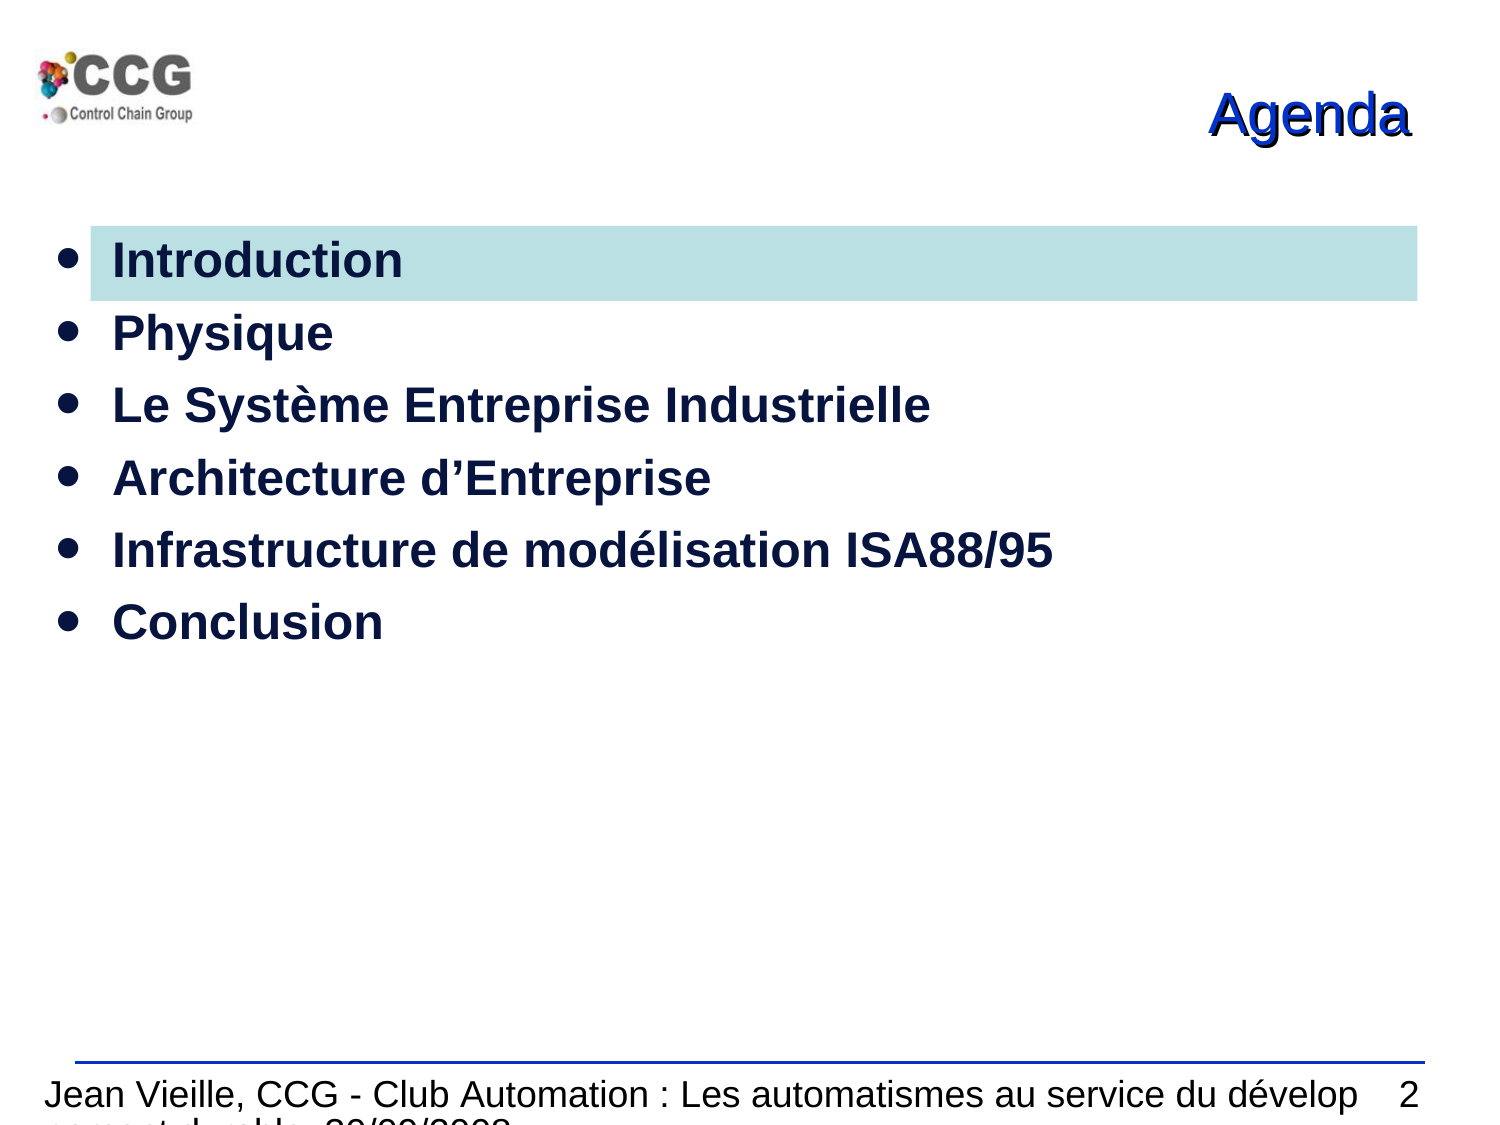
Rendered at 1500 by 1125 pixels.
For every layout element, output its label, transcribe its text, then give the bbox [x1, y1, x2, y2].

list Introduction Physique Le Système Entreprise Industrielle Architecture d’Entreprise Infrastructure de modélisation ISA88/95 Conclusion [41, 220, 1459, 1041]
title Agenda [236, 45, 1426, 176]
picture [35, 48, 195, 129]
